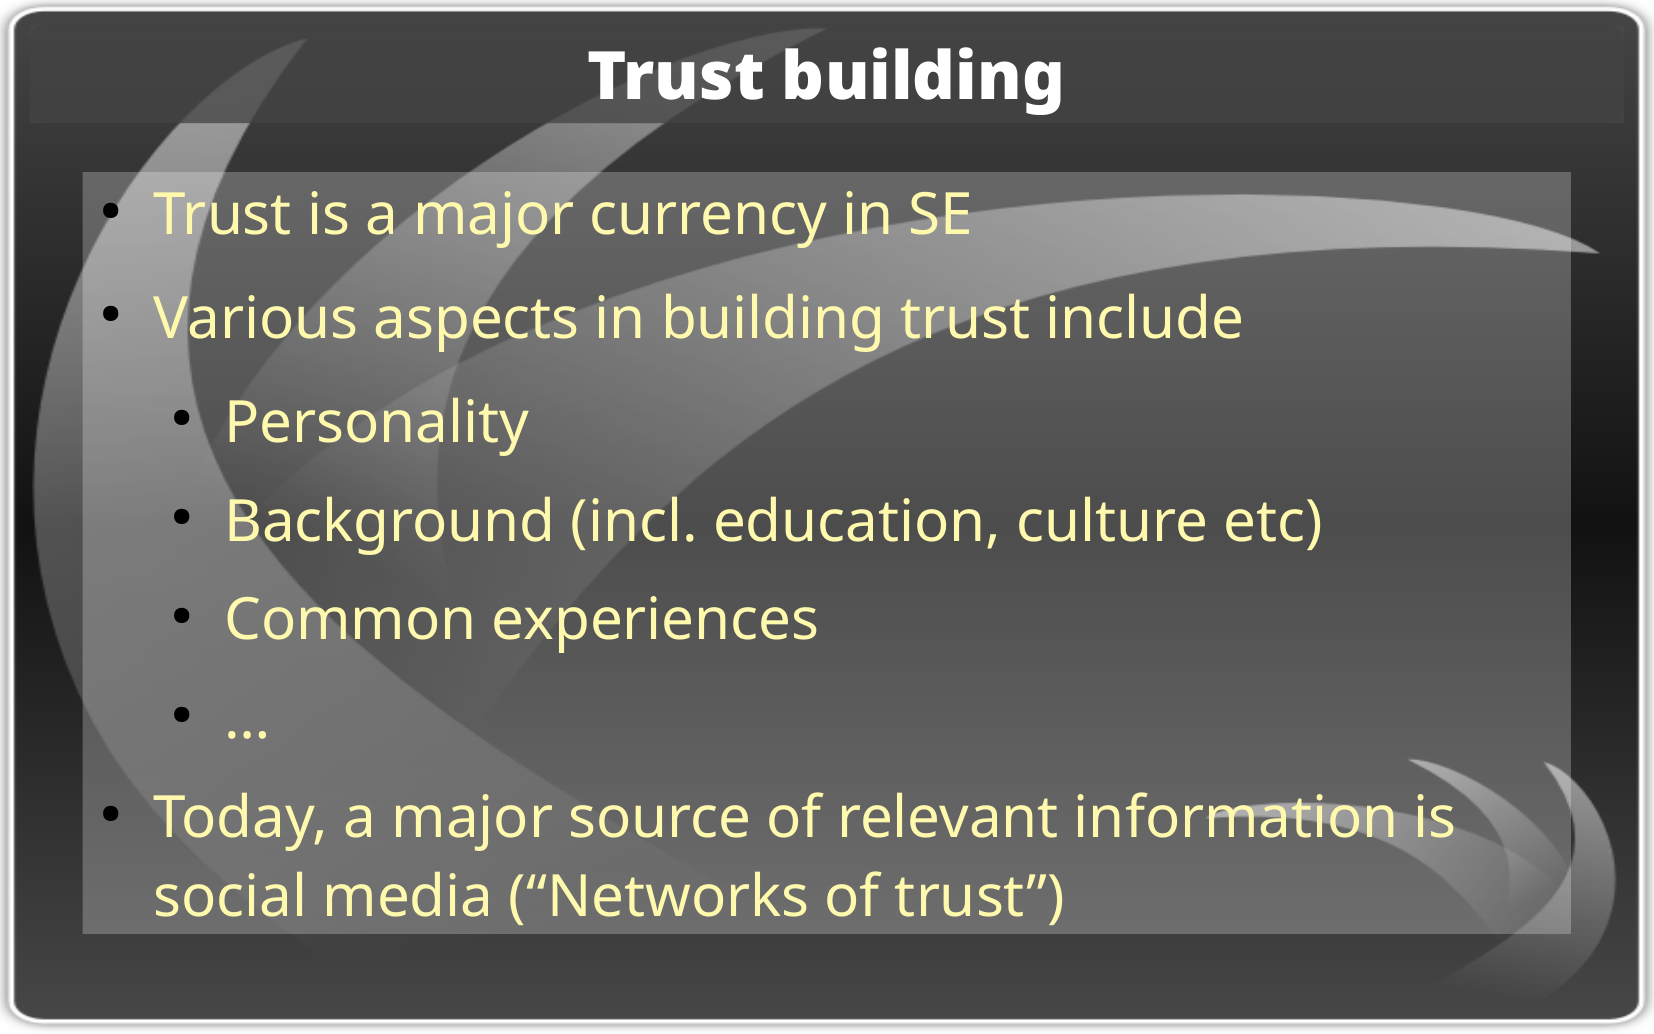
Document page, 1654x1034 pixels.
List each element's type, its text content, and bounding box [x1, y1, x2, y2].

list Trust is a major currency in SE Various aspects in building trust include Personality Background (incl. education, culture etc) Common experiences … Today, a major source of relevant information is social media (“Networks of trust”) [82, 172, 1571, 842]
picture [0, 0, 1654, 1034]
title Trust building [29, 24, 1625, 124]
